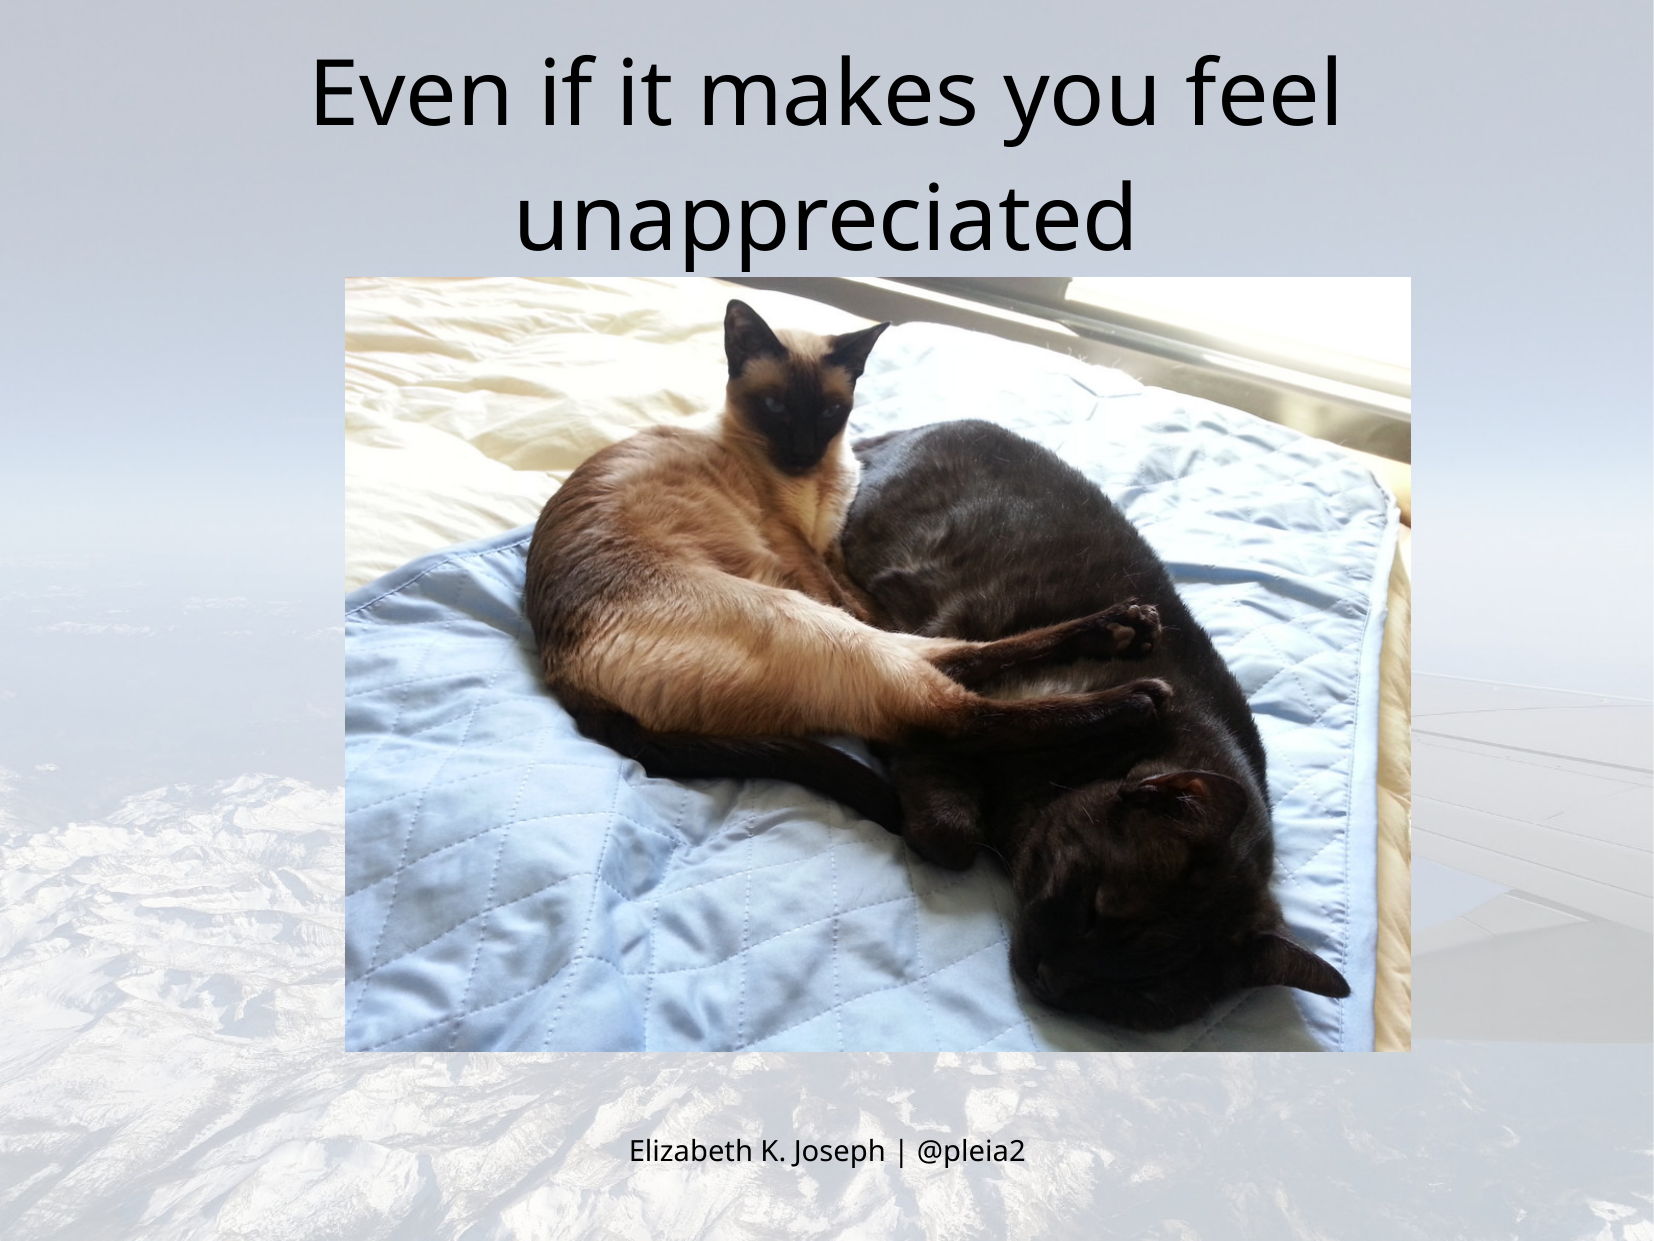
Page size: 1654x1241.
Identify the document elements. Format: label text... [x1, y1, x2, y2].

title Even if it makes you feel unappreciated [82, 49, 1571, 257]
picture [0, 0, 1654, 1241]
